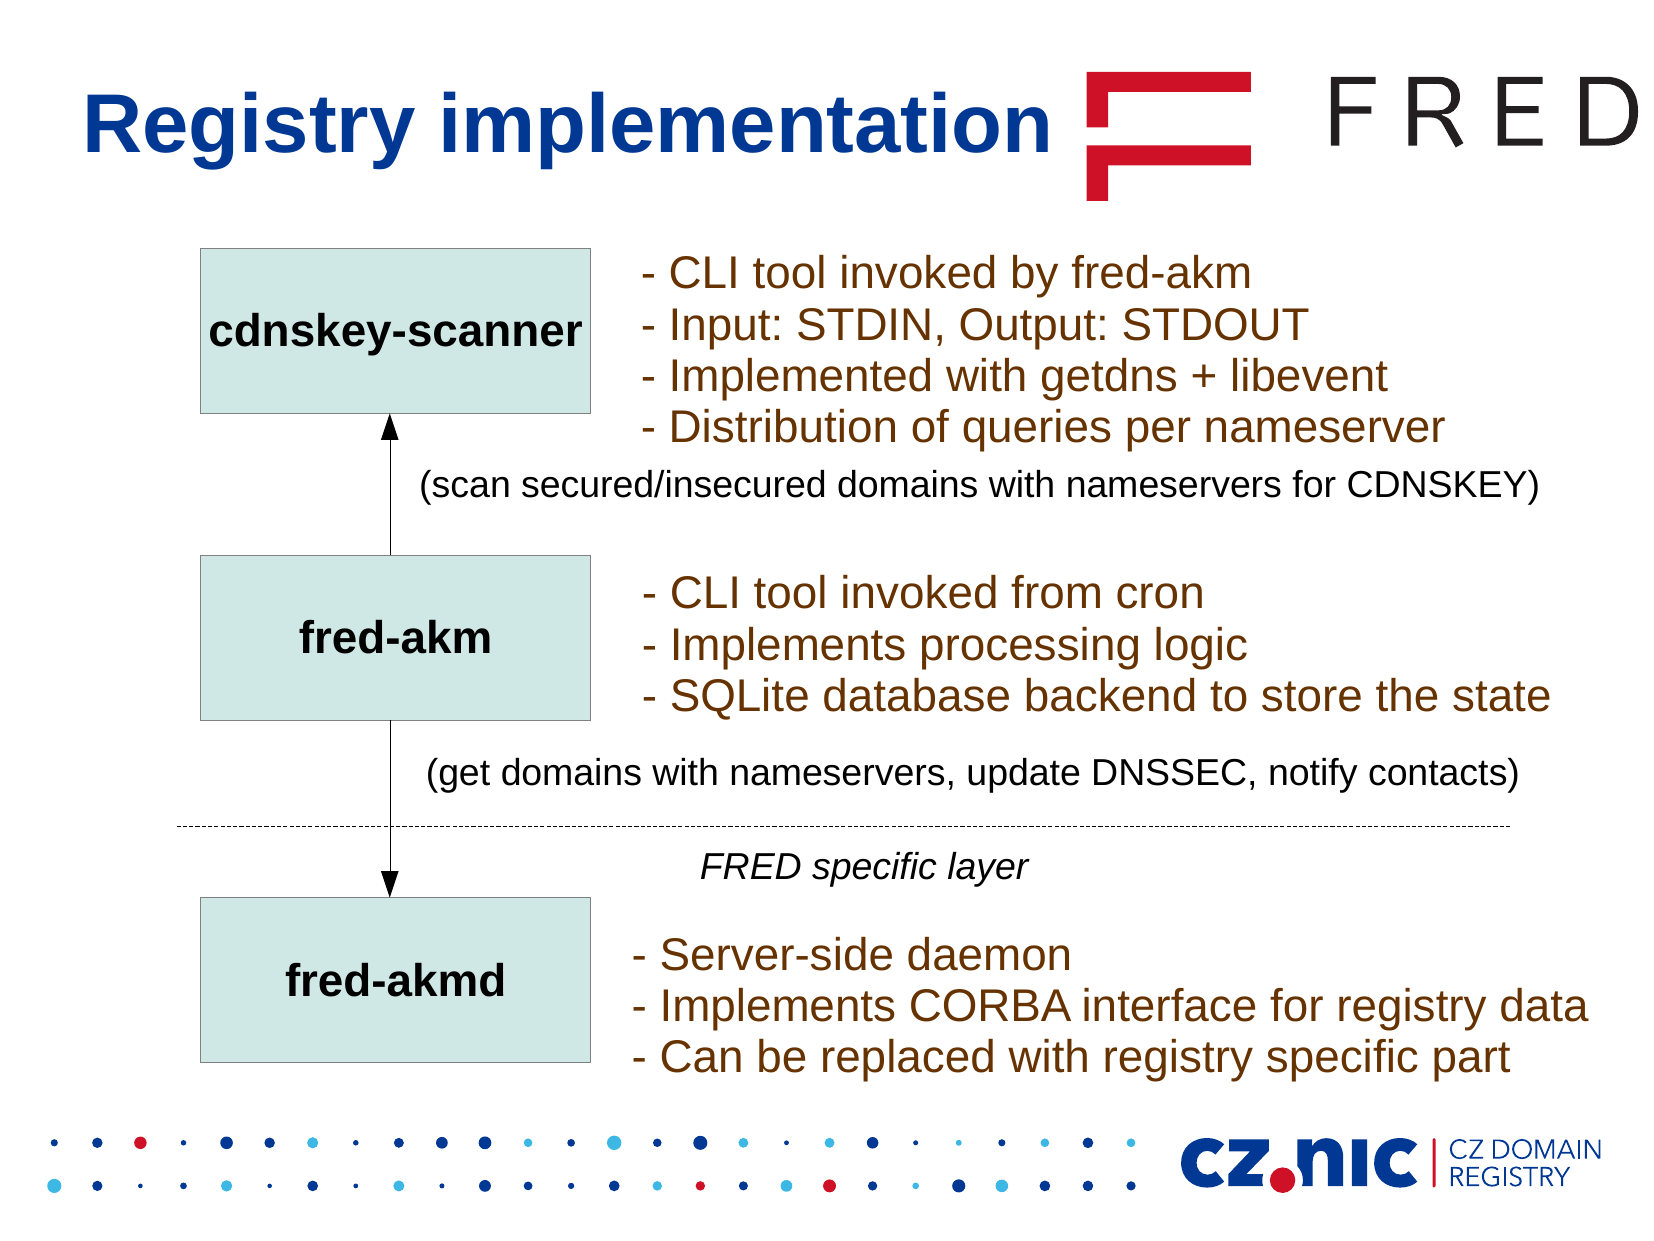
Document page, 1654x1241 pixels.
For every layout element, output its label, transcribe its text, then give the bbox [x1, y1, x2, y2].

text_box fred-akmd [200, 897, 591, 1063]
text_box (get domains with nameservers, update DNSSEC, notify contacts) [411, 744, 1536, 801]
text_box FRED specific layer [685, 838, 1044, 896]
text_box - Server-side daemon - Implements CORBA interface for registry data - Can be replaced with registry specific part [616, 921, 1654, 1090]
text_box fred-akm [200, 555, 591, 721]
title Registry implementation [82, 70, 1086, 178]
text_box - CLI tool invoked from cron - Implements processing logic - SQLite database backend to store the state [627, 560, 1568, 729]
text_box cdnskey-scanner [200, 248, 591, 414]
text_box (scan secured/insecured domains with nameservers for CDNSKEY) [404, 456, 1556, 514]
text_box - CLI tool invoked by fred-akm - Input: STDIN, Output: STDOUT - Implemented with getdns + libevent - Distribution of queries per nameserver [626, 240, 1600, 460]
picture [1086, 70, 1639, 201]
